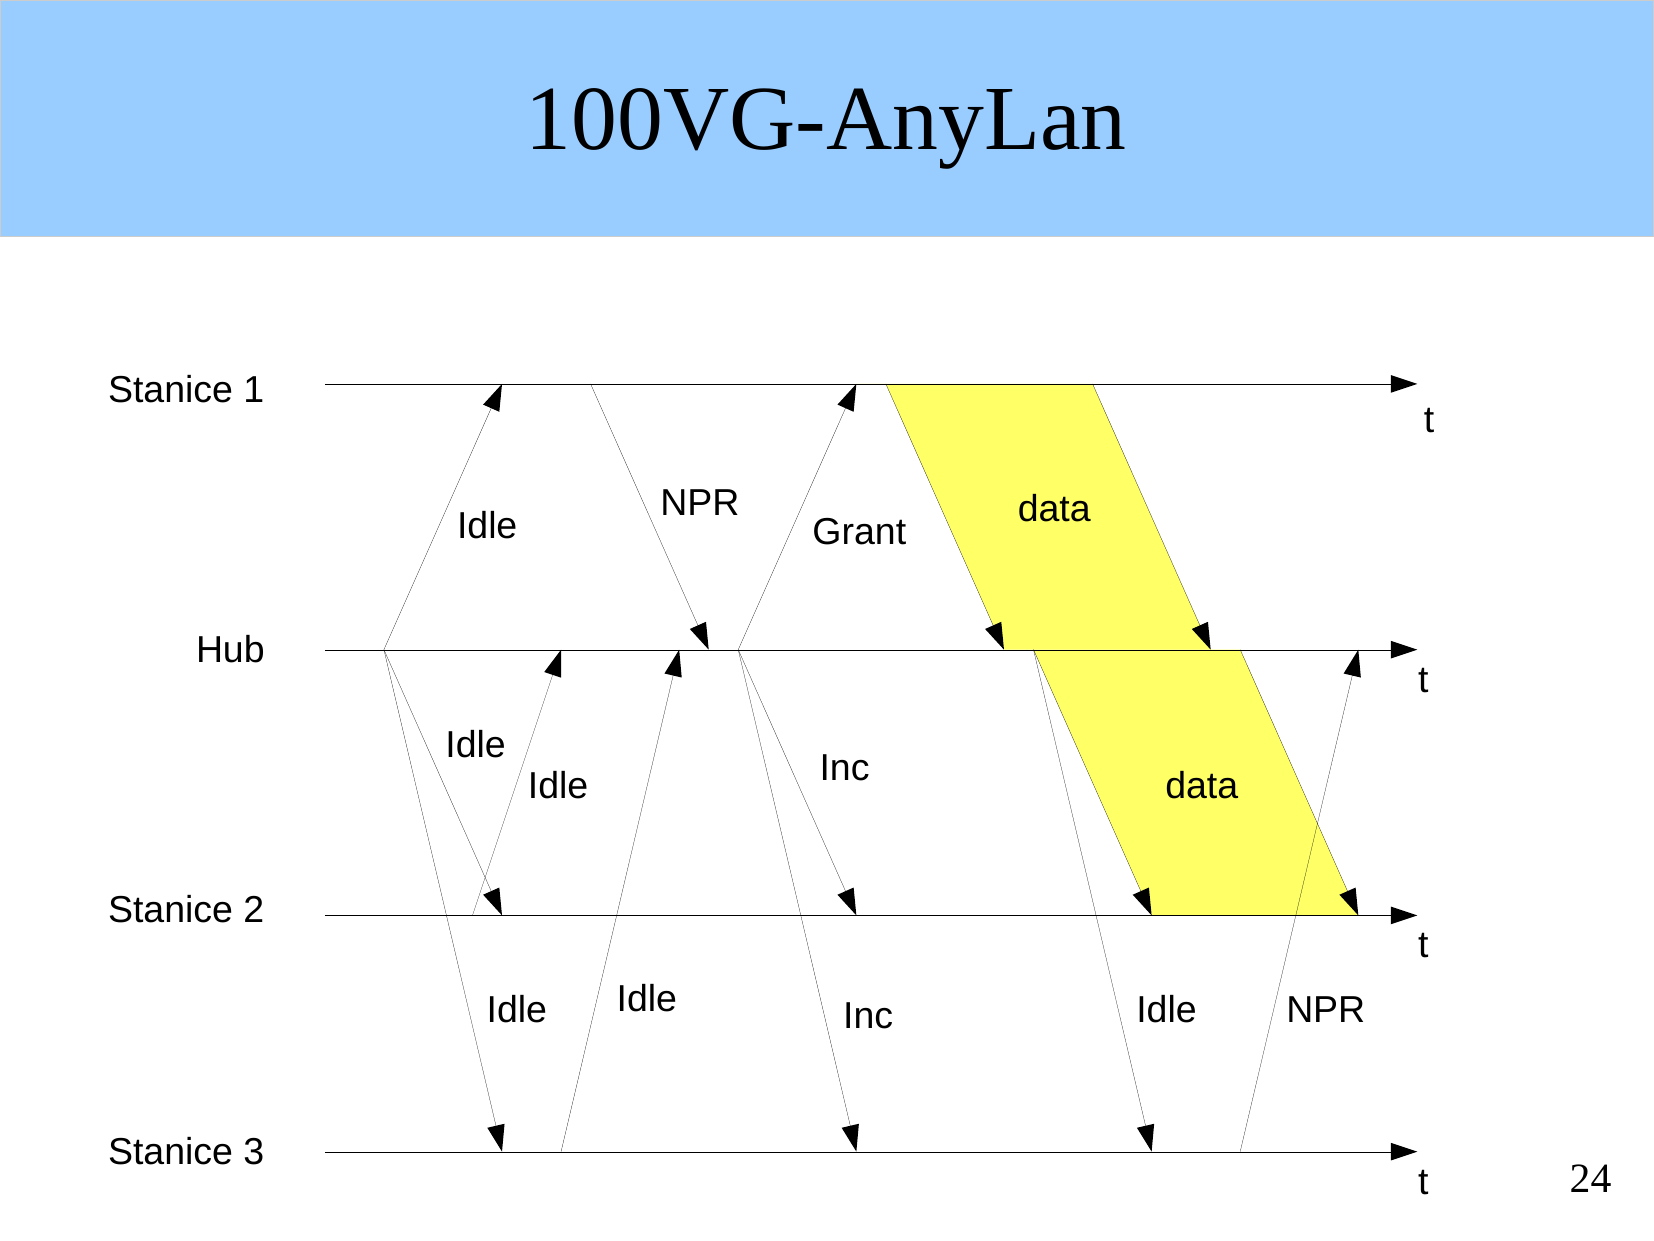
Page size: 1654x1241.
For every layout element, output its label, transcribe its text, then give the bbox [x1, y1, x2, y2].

text_box t [1405, 1151, 1442, 1211]
text_box Hub [177, 620, 284, 680]
text_box t [1405, 915, 1442, 975]
text_box NPR [1293, 980, 1359, 1040]
text_box [1035, 651, 1317, 915]
text_box Idle [454, 496, 520, 556]
text_box NPR [1345, 999, 1359, 1009]
text_box Inc [803, 738, 886, 798]
text_box Stanice 3 [88, 1122, 284, 1182]
text_box Idle [1133, 980, 1199, 1040]
text_box t [1405, 649, 1442, 709]
title 100VG-AnyLan [0, 0, 1654, 237]
text_box Grant [803, 502, 916, 562]
text_box NPR [643, 472, 756, 532]
text_box [887, 385, 1210, 650]
text_box Idle [442, 714, 508, 774]
text_box Idle [525, 755, 591, 816]
text_box data [1145, 755, 1258, 816]
text_box Stanice 2 [88, 879, 284, 940]
text_box t [1411, 389, 1447, 449]
text_box data [998, 478, 1111, 538]
text_box Stanice 1 [88, 360, 284, 420]
text_box [1297, 826, 1357, 915]
text_box Inc [826, 986, 910, 1046]
text_box Idle [614, 968, 680, 1028]
text_box Idle [484, 980, 550, 1040]
